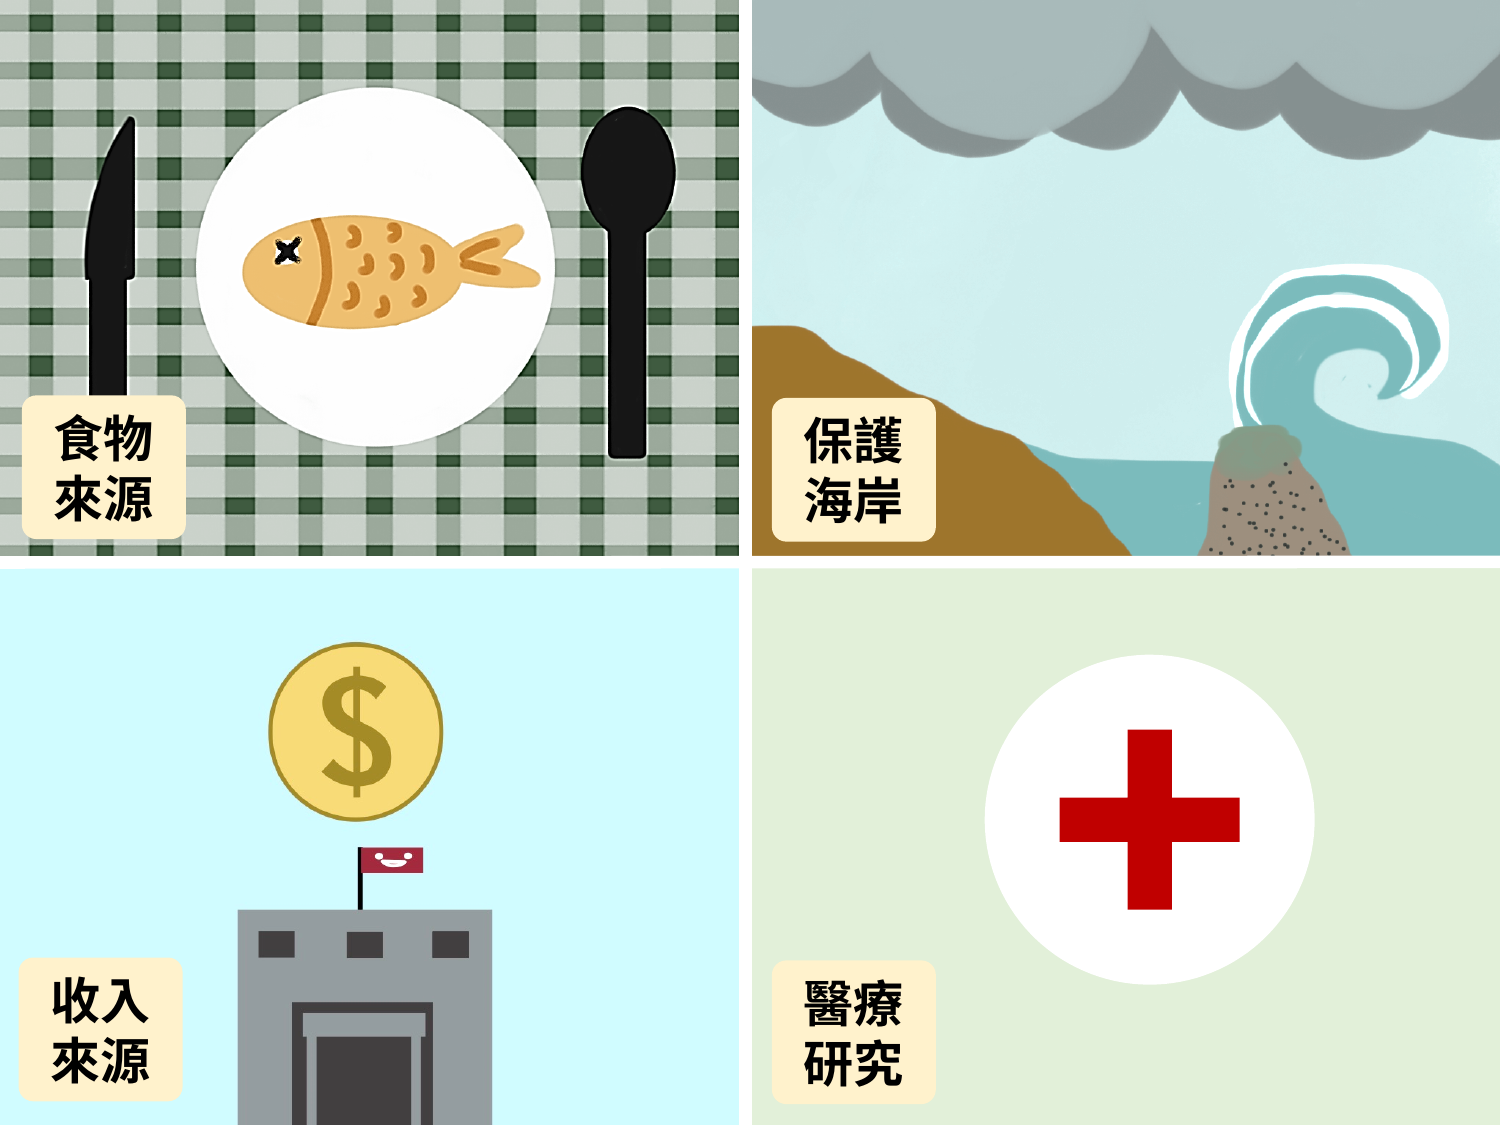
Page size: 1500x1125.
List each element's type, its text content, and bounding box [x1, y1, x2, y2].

picture [0, 569, 739, 1125]
picture [0, 0, 739, 556]
picture [752, 0, 1500, 555]
text_box 醫療研究 [771, 960, 936, 1105]
text_box 保護海岸 [771, 397, 936, 542]
text_box 食物來源 [21, 395, 186, 540]
text_box [752, 569, 1500, 1125]
text_box 收入來源 [18, 957, 183, 1102]
